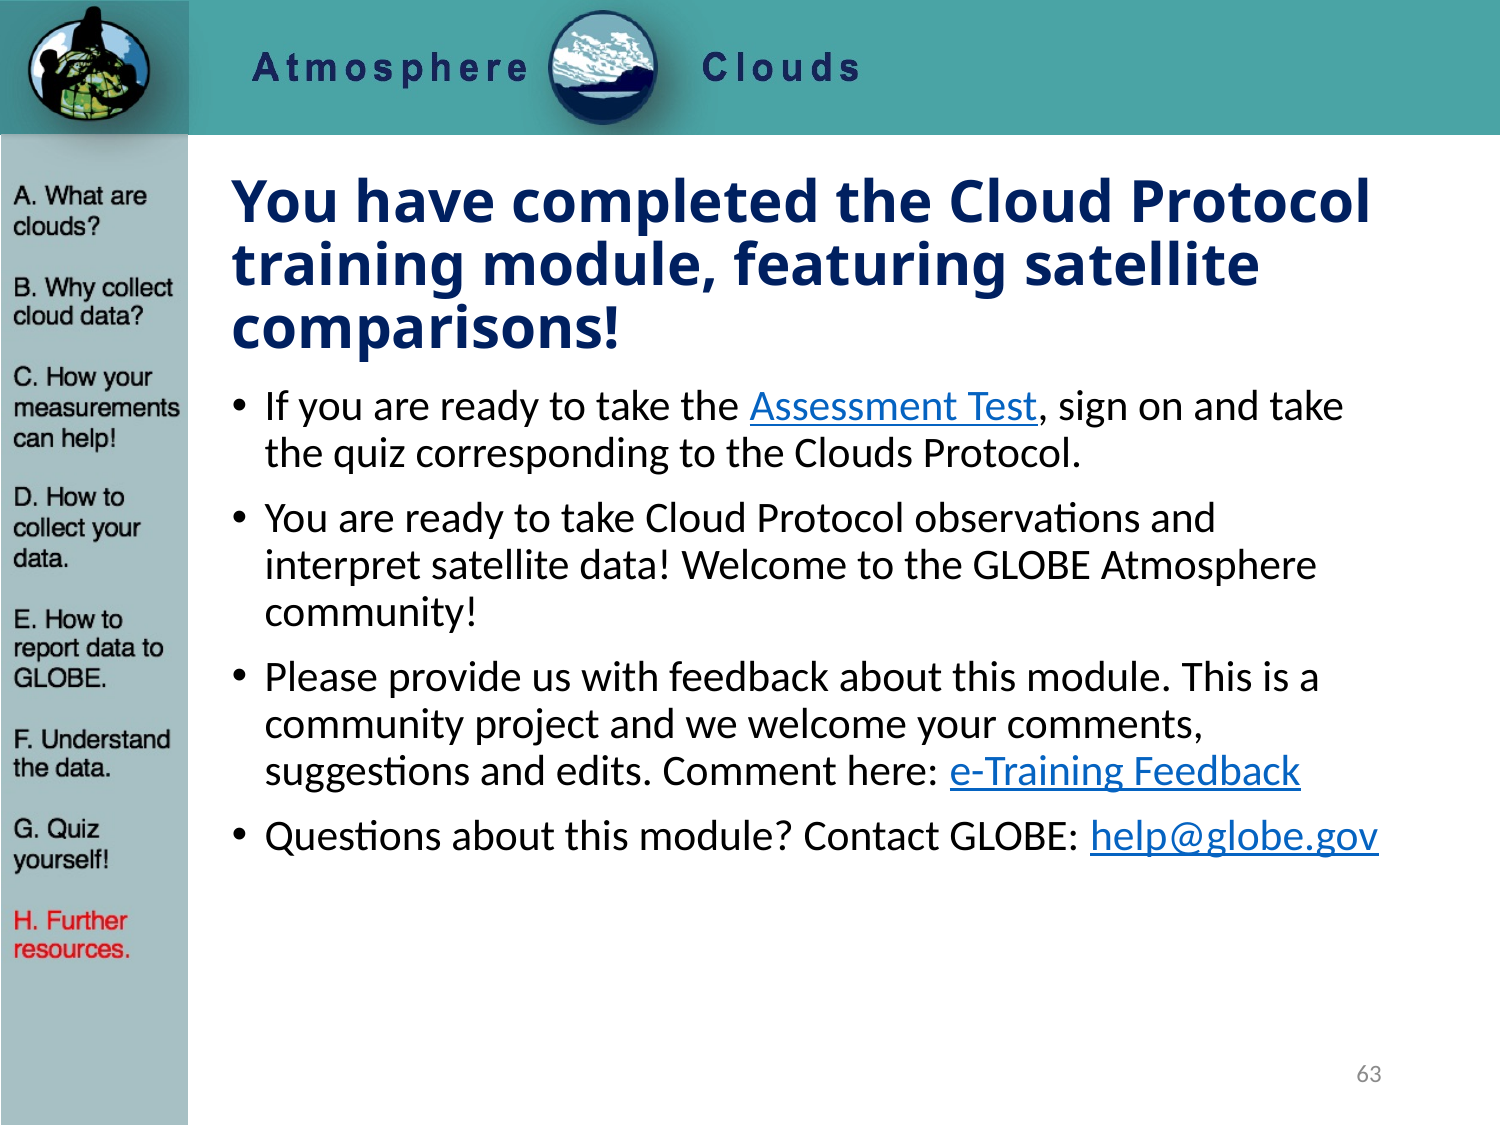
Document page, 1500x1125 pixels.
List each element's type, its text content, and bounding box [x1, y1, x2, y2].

slide_number <number> [1059, 1042, 1397, 1103]
title You have completed the Cloud Protocol training module, featuring satellite comparisons! [216, 158, 1394, 375]
picture [0, 0, 1500, 1125]
list If you are ready to take the Assessment Test, sign on and take the quiz corresponding to the Clouds Protocol. You are ready to take Cloud Protocol observations and interpret satellite data! Welcome to the GLOBE Atmosphere community! Please provide us with feedback about this module. This is a community project and we welcome your comments, suggestions and edits. Comment here: e-Training Feedback Questions about this module? Contact GLOBE: help@globe.gov [216, 375, 1397, 1014]
